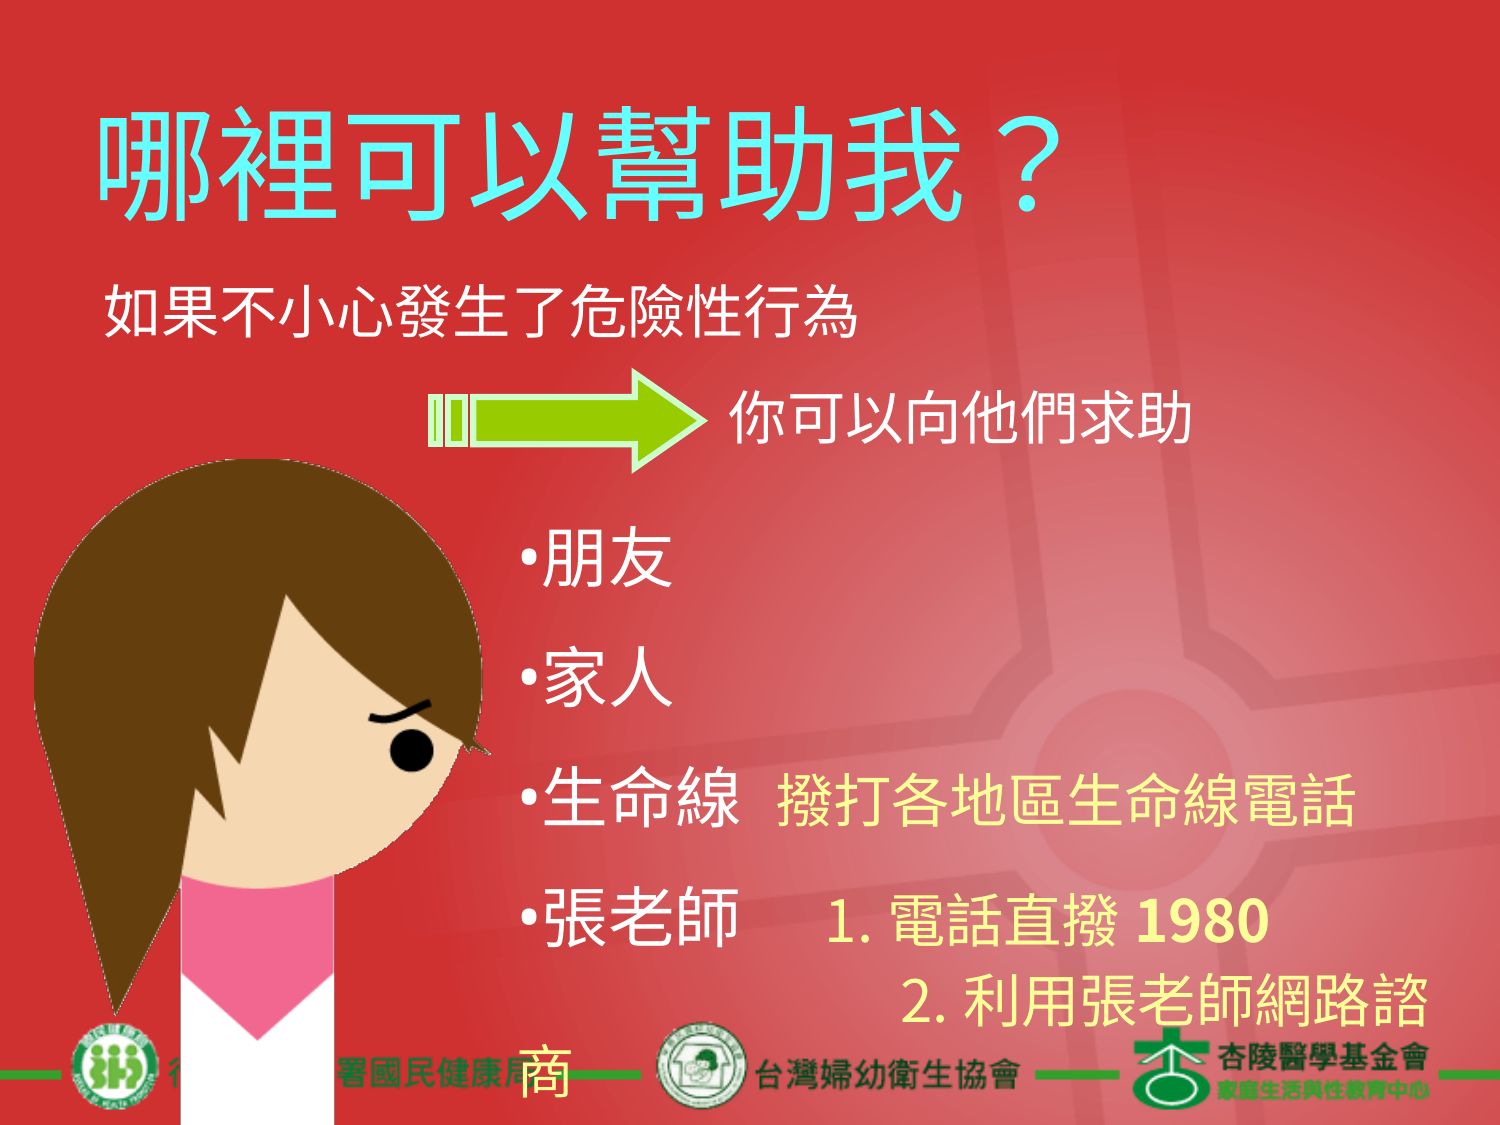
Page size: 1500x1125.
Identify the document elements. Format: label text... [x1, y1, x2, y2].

text_box [473, 373, 703, 468]
text_box 朋友 家人 生命線 撥打各地區生命線電話 張老師 1.電話直撥1980 2.利用張老師網路諮商 [501, 467, 1448, 1114]
text_box 如果不小心發生了危險性行為 [88, 267, 975, 353]
text_box 哪裡可以幫助我？ [76, 78, 1107, 244]
picture [0, 0, 1500, 1125]
text_box [448, 397, 465, 444]
text_box [431, 397, 439, 444]
text_box 你可以向他們求助 [714, 373, 1258, 459]
